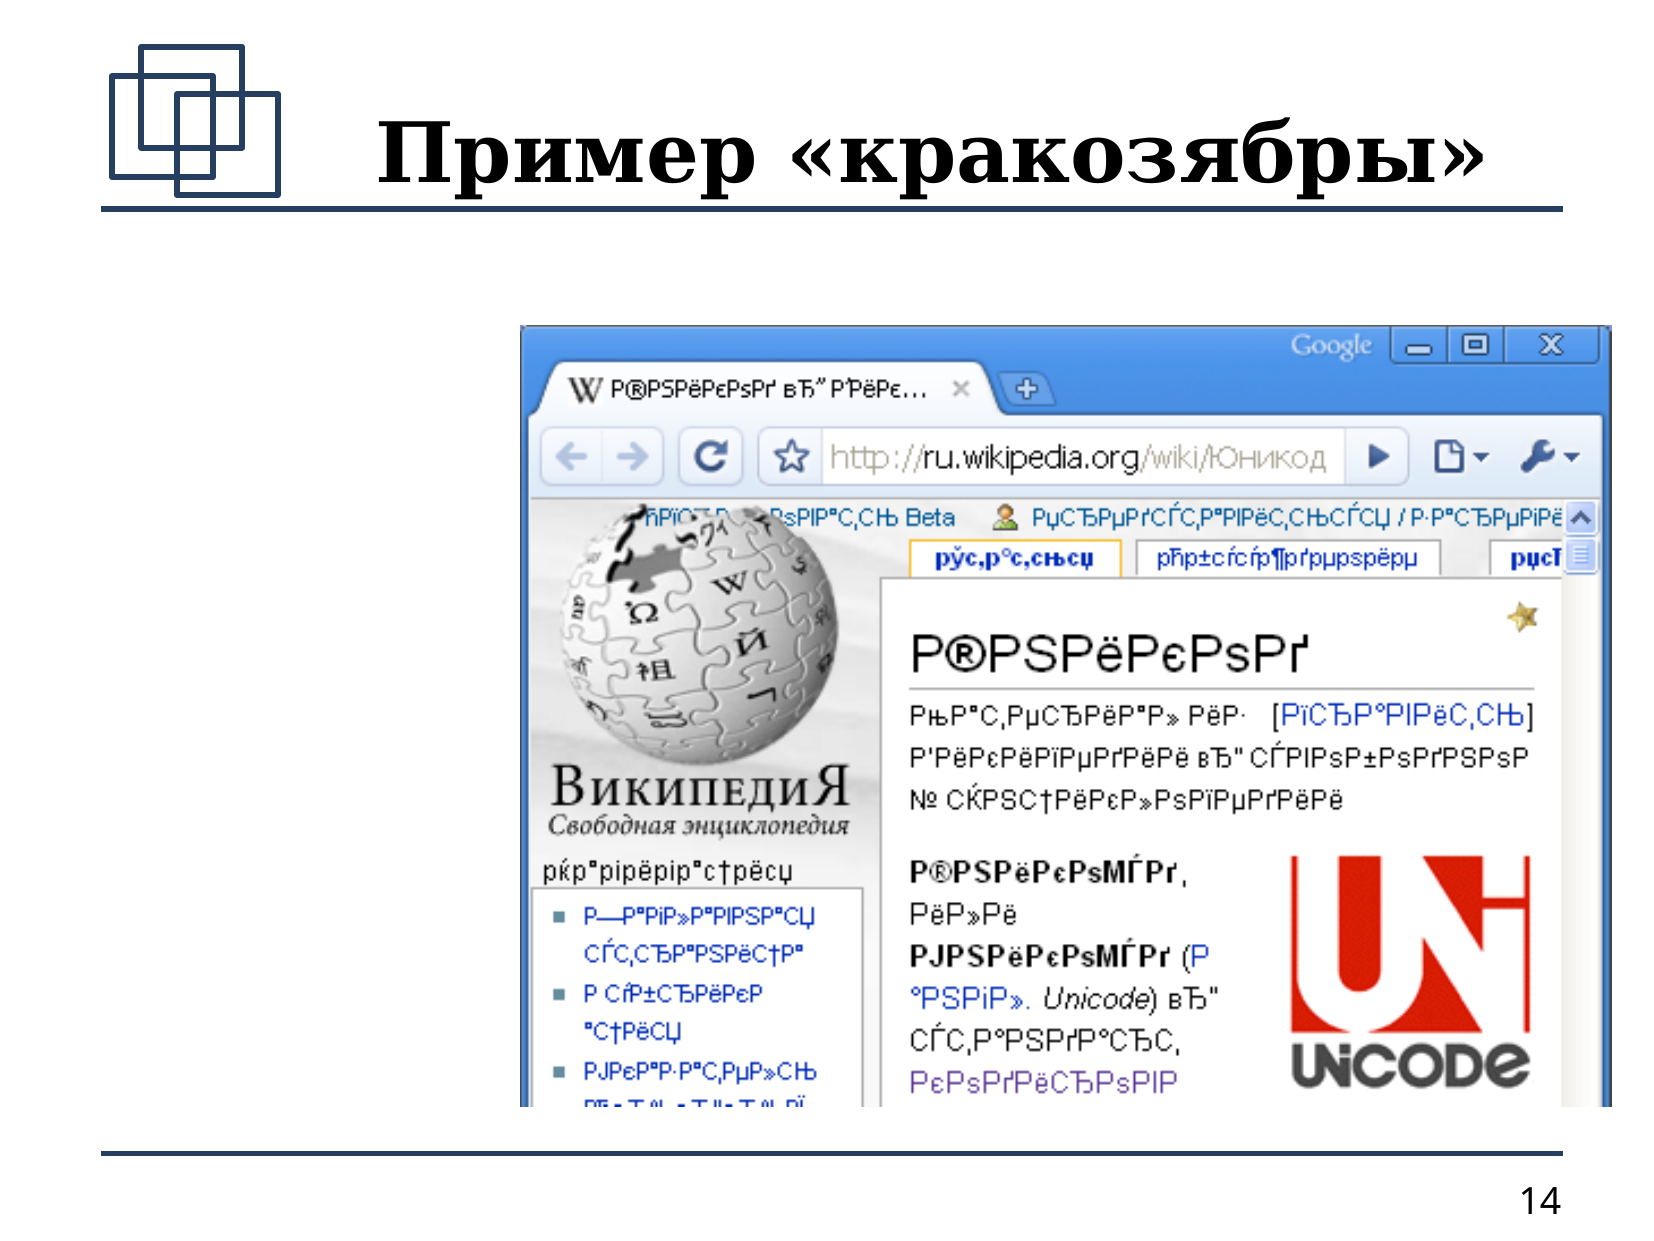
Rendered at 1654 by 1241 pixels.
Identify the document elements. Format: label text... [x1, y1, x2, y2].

title Пример «кракозябры» [295, 49, 1571, 257]
picture [520, 325, 1612, 1107]
